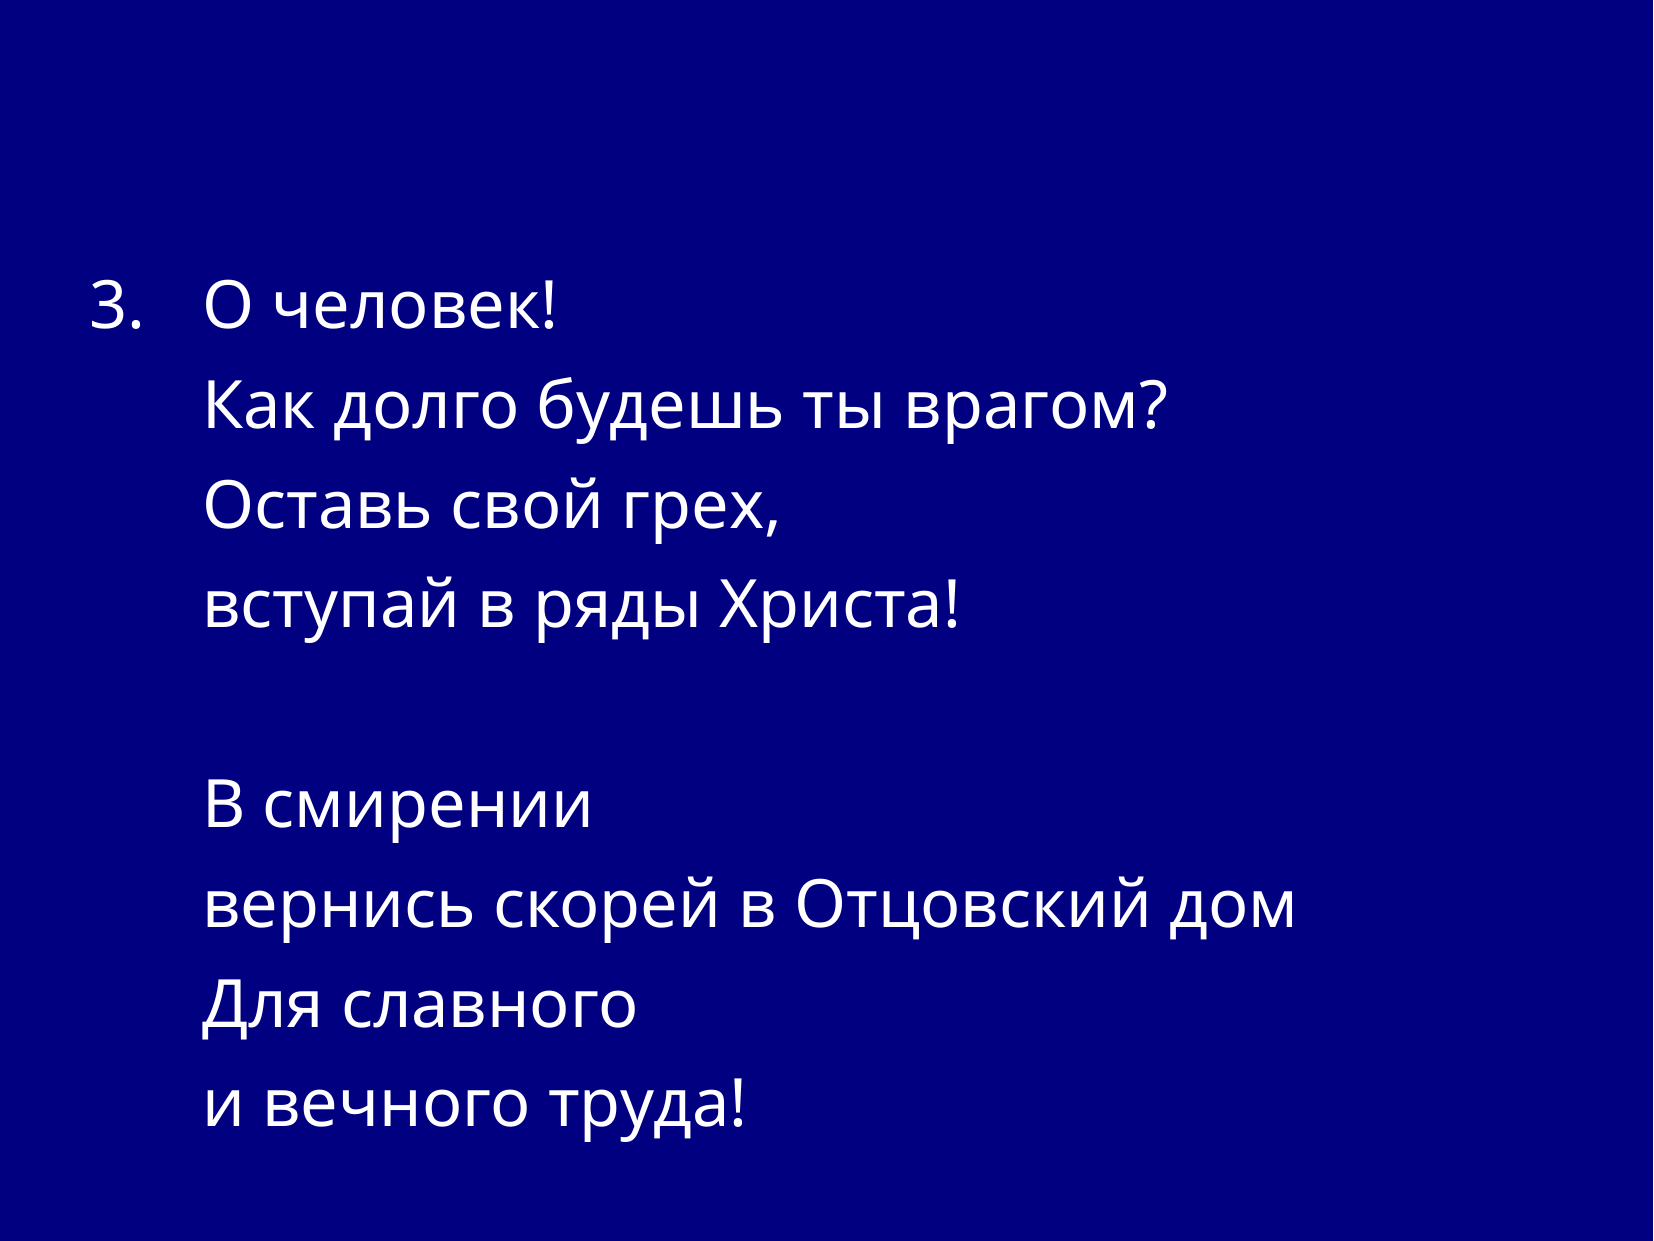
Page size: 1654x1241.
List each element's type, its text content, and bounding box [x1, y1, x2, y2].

text_box 3. О человек! Как долго будешь ты врагом? Оставь свой грех, вступай в ряды Христа! В смирении вернись скорей в Отцовский дом Для славного и вечного труда! [75, 150, 1576, 1163]
